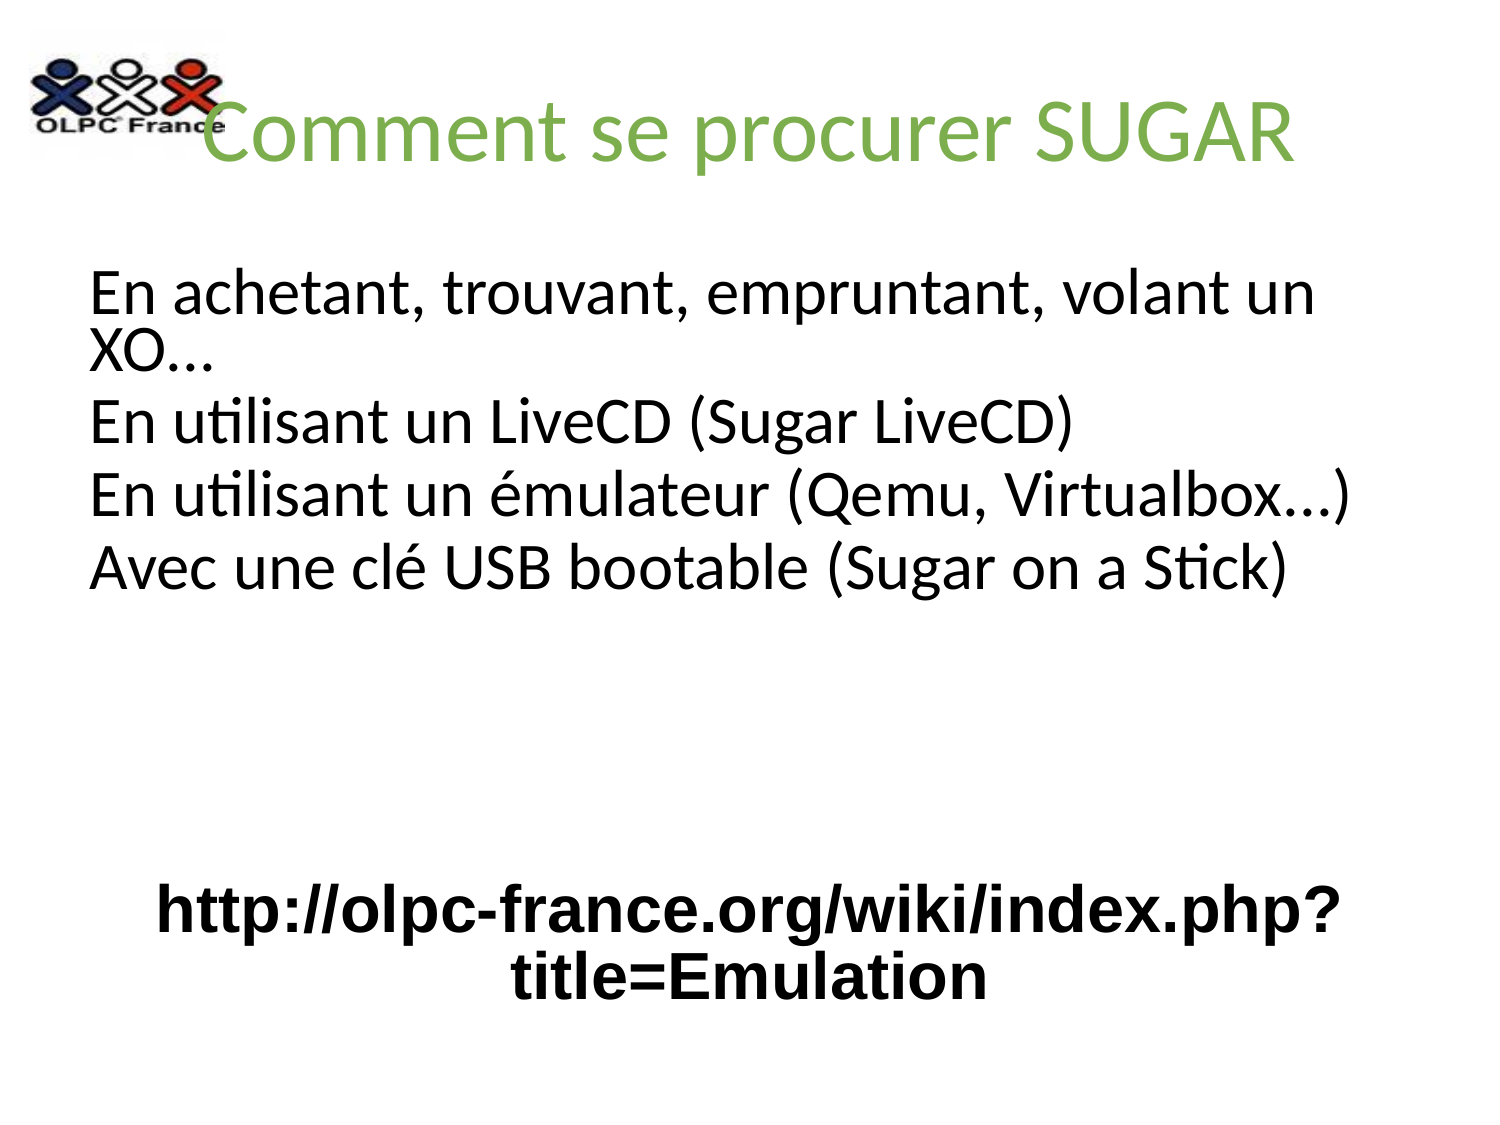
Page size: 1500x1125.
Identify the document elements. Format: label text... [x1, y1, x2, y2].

picture [29, 30, 225, 161]
list En achetant, trouvant, empruntant, volant un XO... En utilisant un LiveCD (Sugar LiveCD) En utilisant un émulateur (Qemu, Virtualbox...) Avec une clé USB bootable (Sugar on a Stick) [74, 262, 1425, 871]
title Comment se procurer SUGAR [74, 38, 1425, 239]
text_box http://olpc-france.org/wiki/index.php?title=Emulation [56, 871, 1444, 1021]
